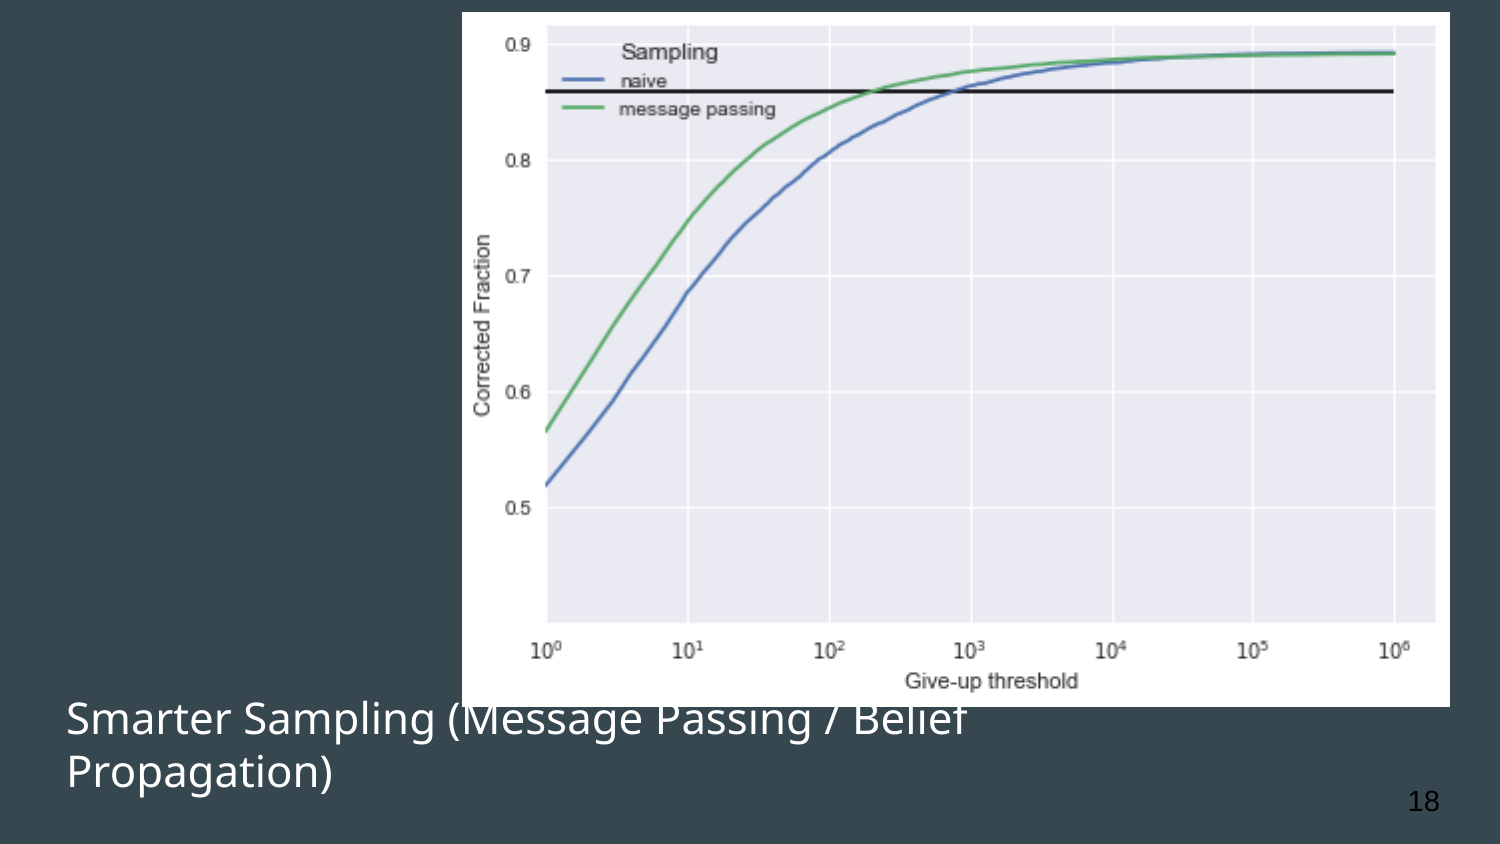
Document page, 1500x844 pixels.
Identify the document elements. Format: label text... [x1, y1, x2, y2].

list Smarter Sampling (Message Passing / Belief Propagation) [51, 694, 1036, 794]
picture [462, 12, 1450, 707]
slide_number <number> [1392, 767, 1483, 833]
